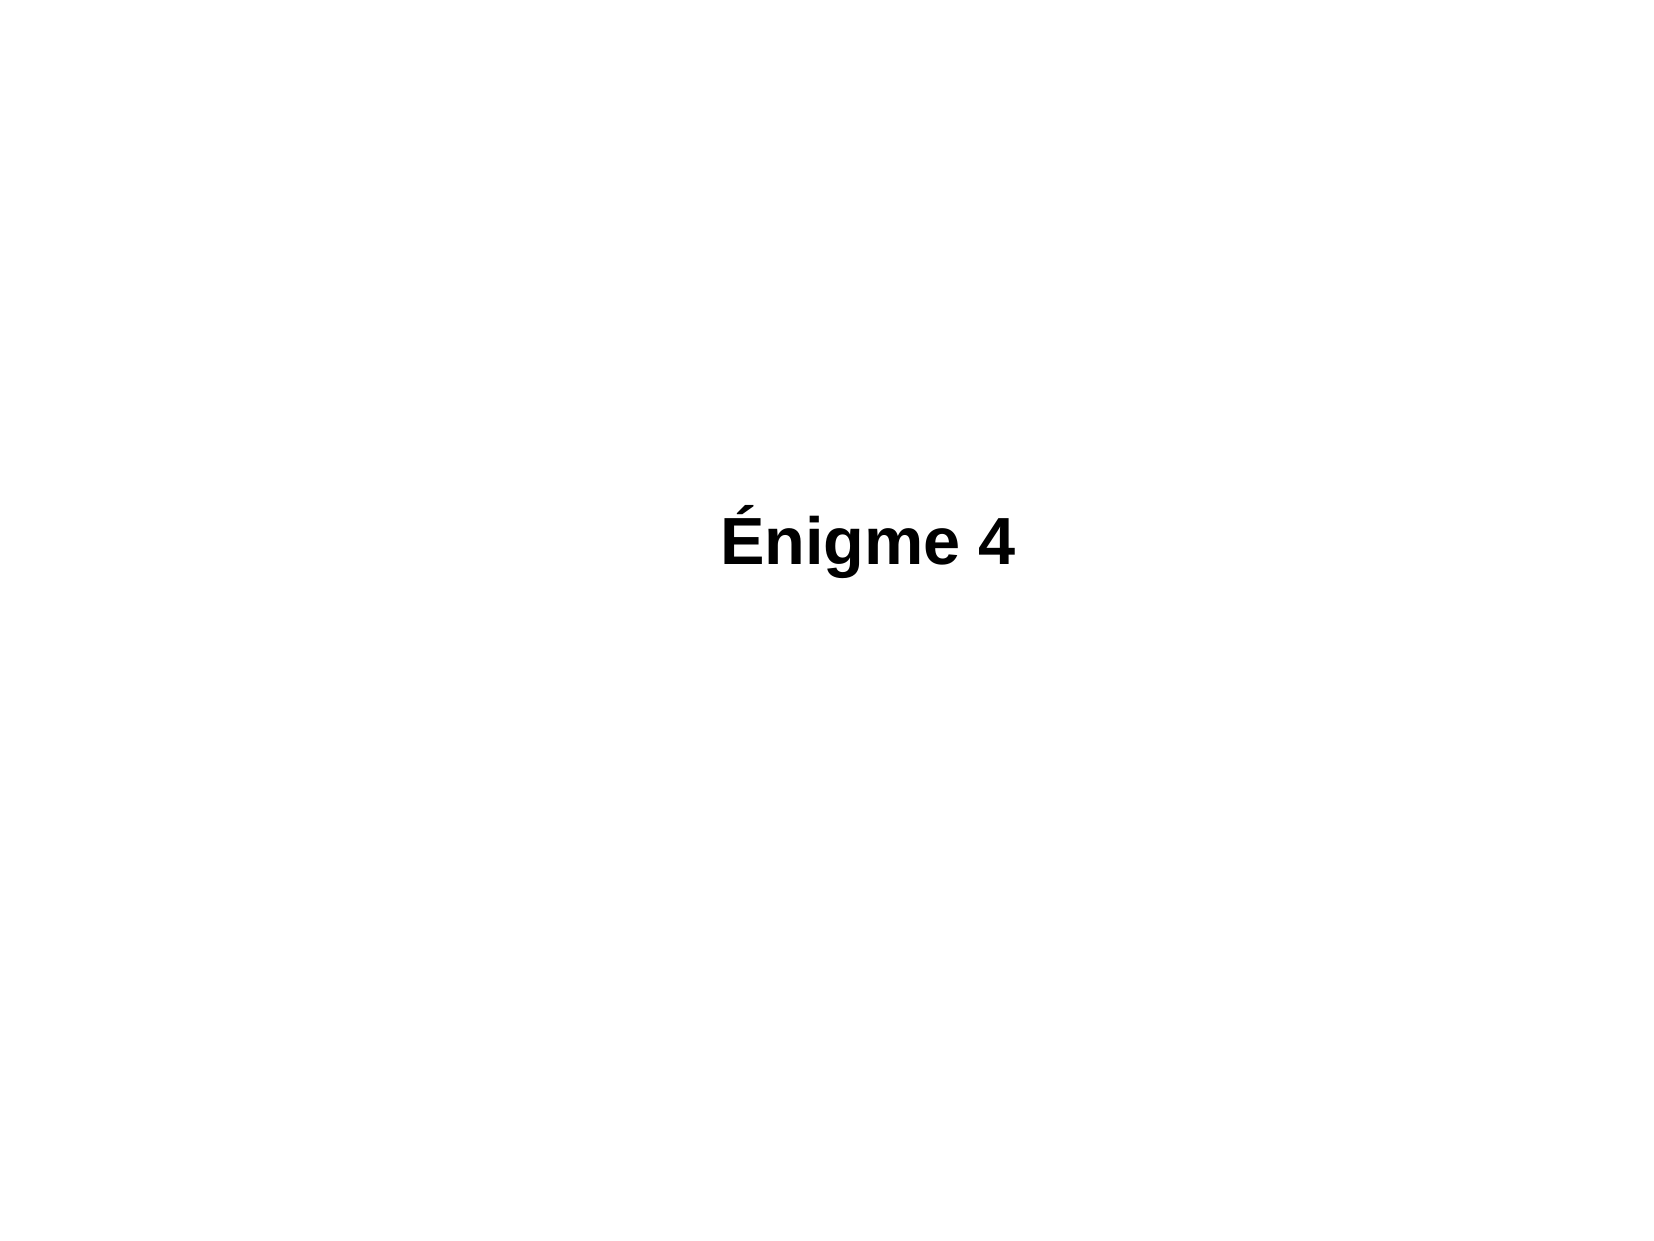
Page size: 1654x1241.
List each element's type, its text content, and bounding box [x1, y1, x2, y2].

list Énigme 4 [88, 295, 1577, 1114]
